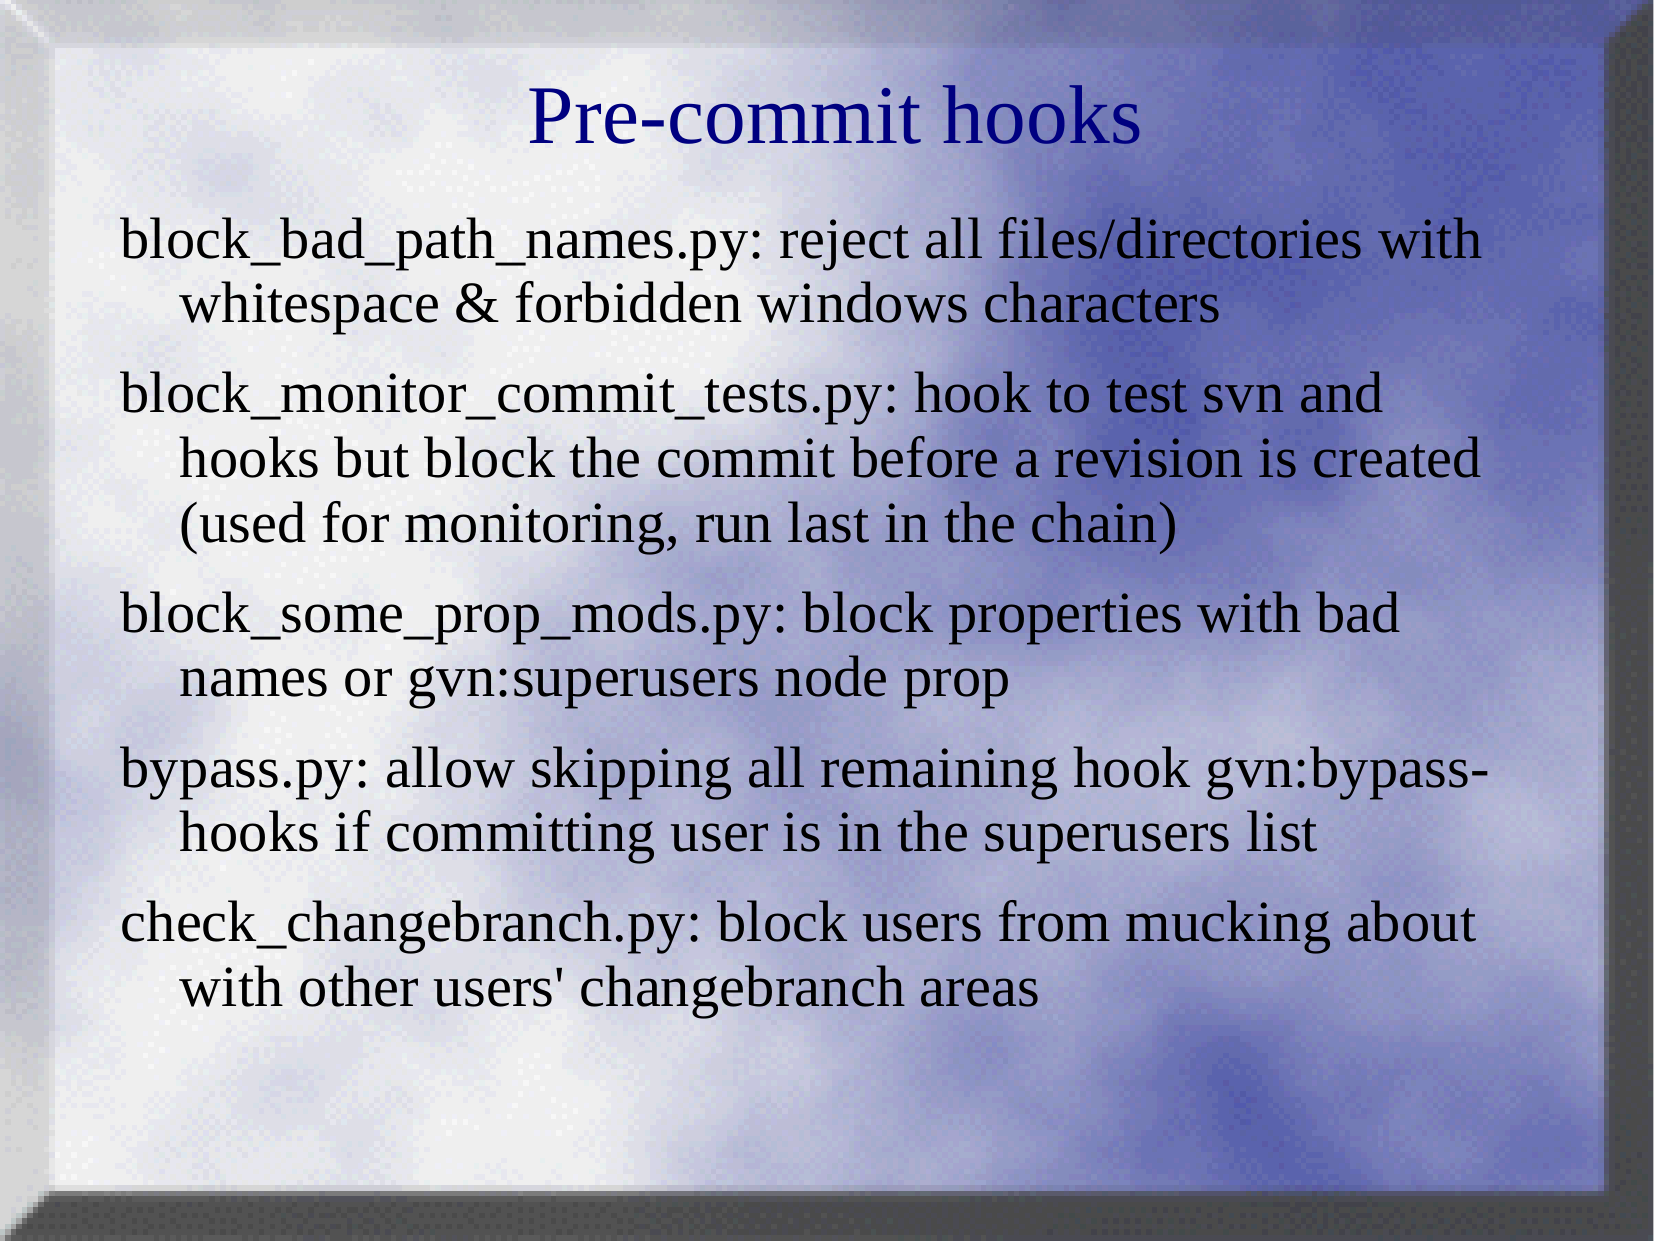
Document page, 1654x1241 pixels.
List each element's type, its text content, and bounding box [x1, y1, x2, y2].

list block_bad_path_names.py: reject all files/directories with whitespace & forbidden windows characters block_monitor_commit_tests.py: hook to test svn and hooks but block the commit before a revision is created (used for monitoring, run last in the chain) block_some_prop_mods.py: block properties with bad names or gvn:superusers node prop bypass.py: allow skipping all remaining hook gvn:bypass-hooks if committing user is in the superusers list check_changebranch.py: block users from mucking about with other users' changebranch areas [120, 206, 1533, 1084]
picture [0, 0, 1654, 1241]
title Pre-commit hooks [120, 67, 1552, 165]
